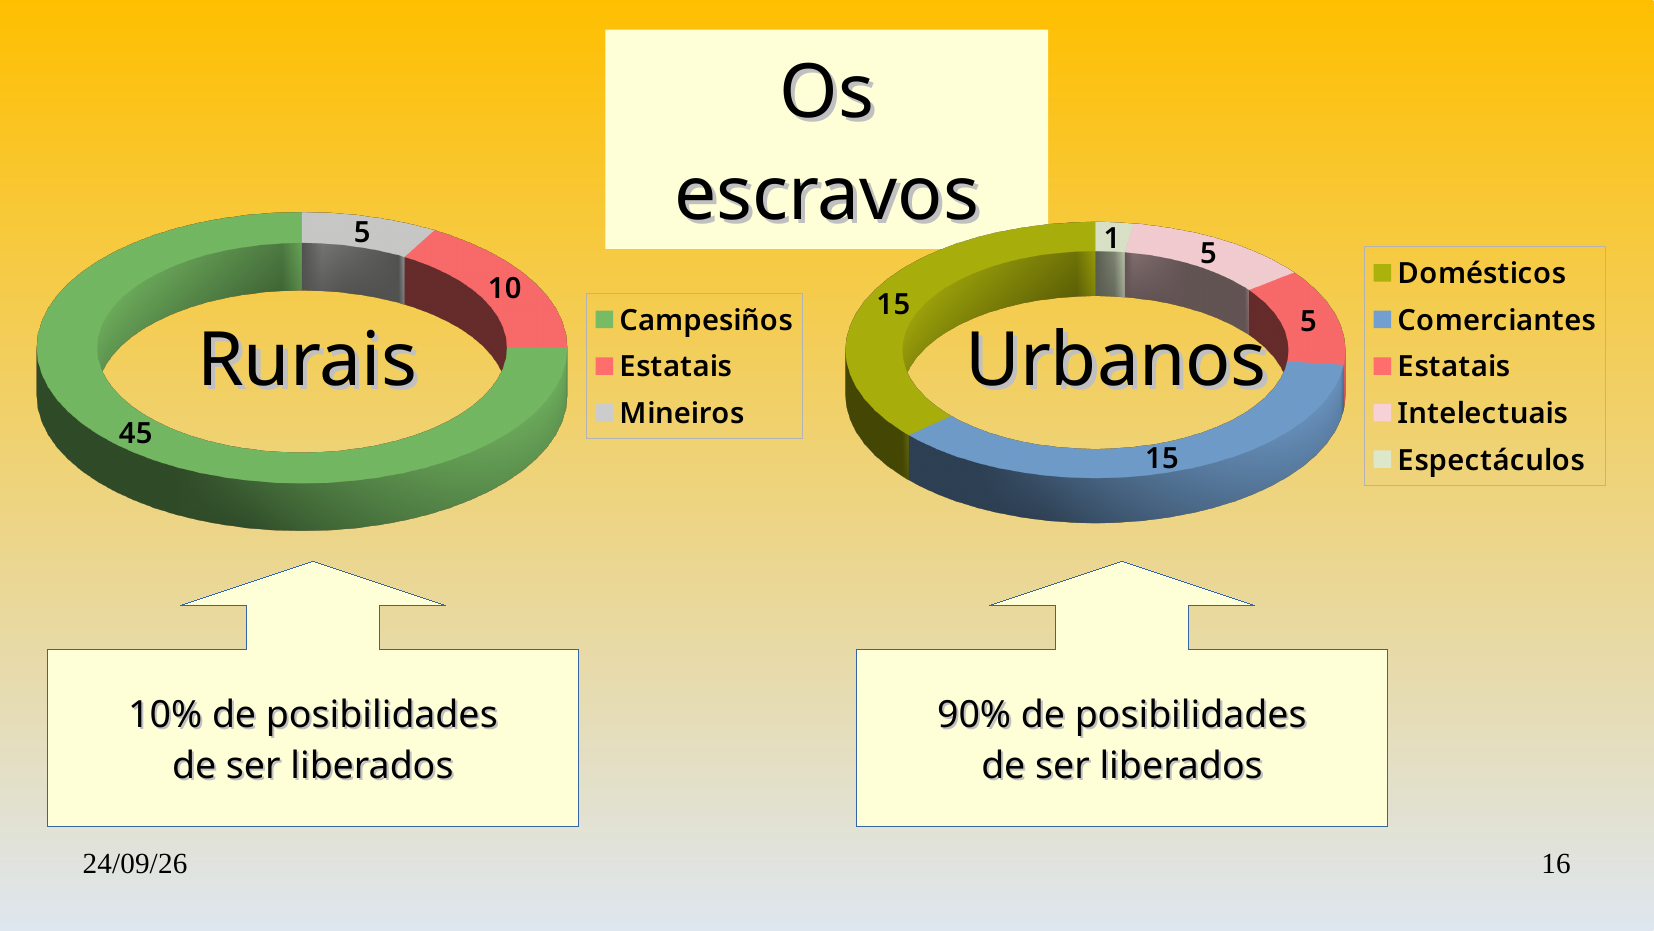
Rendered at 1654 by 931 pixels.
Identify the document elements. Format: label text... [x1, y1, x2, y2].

text_box 10% de posibilidades de ser liberados [47, 561, 579, 827]
text_box Os escravos [815, 29, 826, 157]
text_box 90% de posibilidades de ser liberados [856, 561, 1388, 827]
text_box Rurais [100, 297, 514, 426]
chart [17, 0, 815, 869]
text_box Urbanos [909, 297, 1323, 426]
chart [826, 0, 1619, 869]
